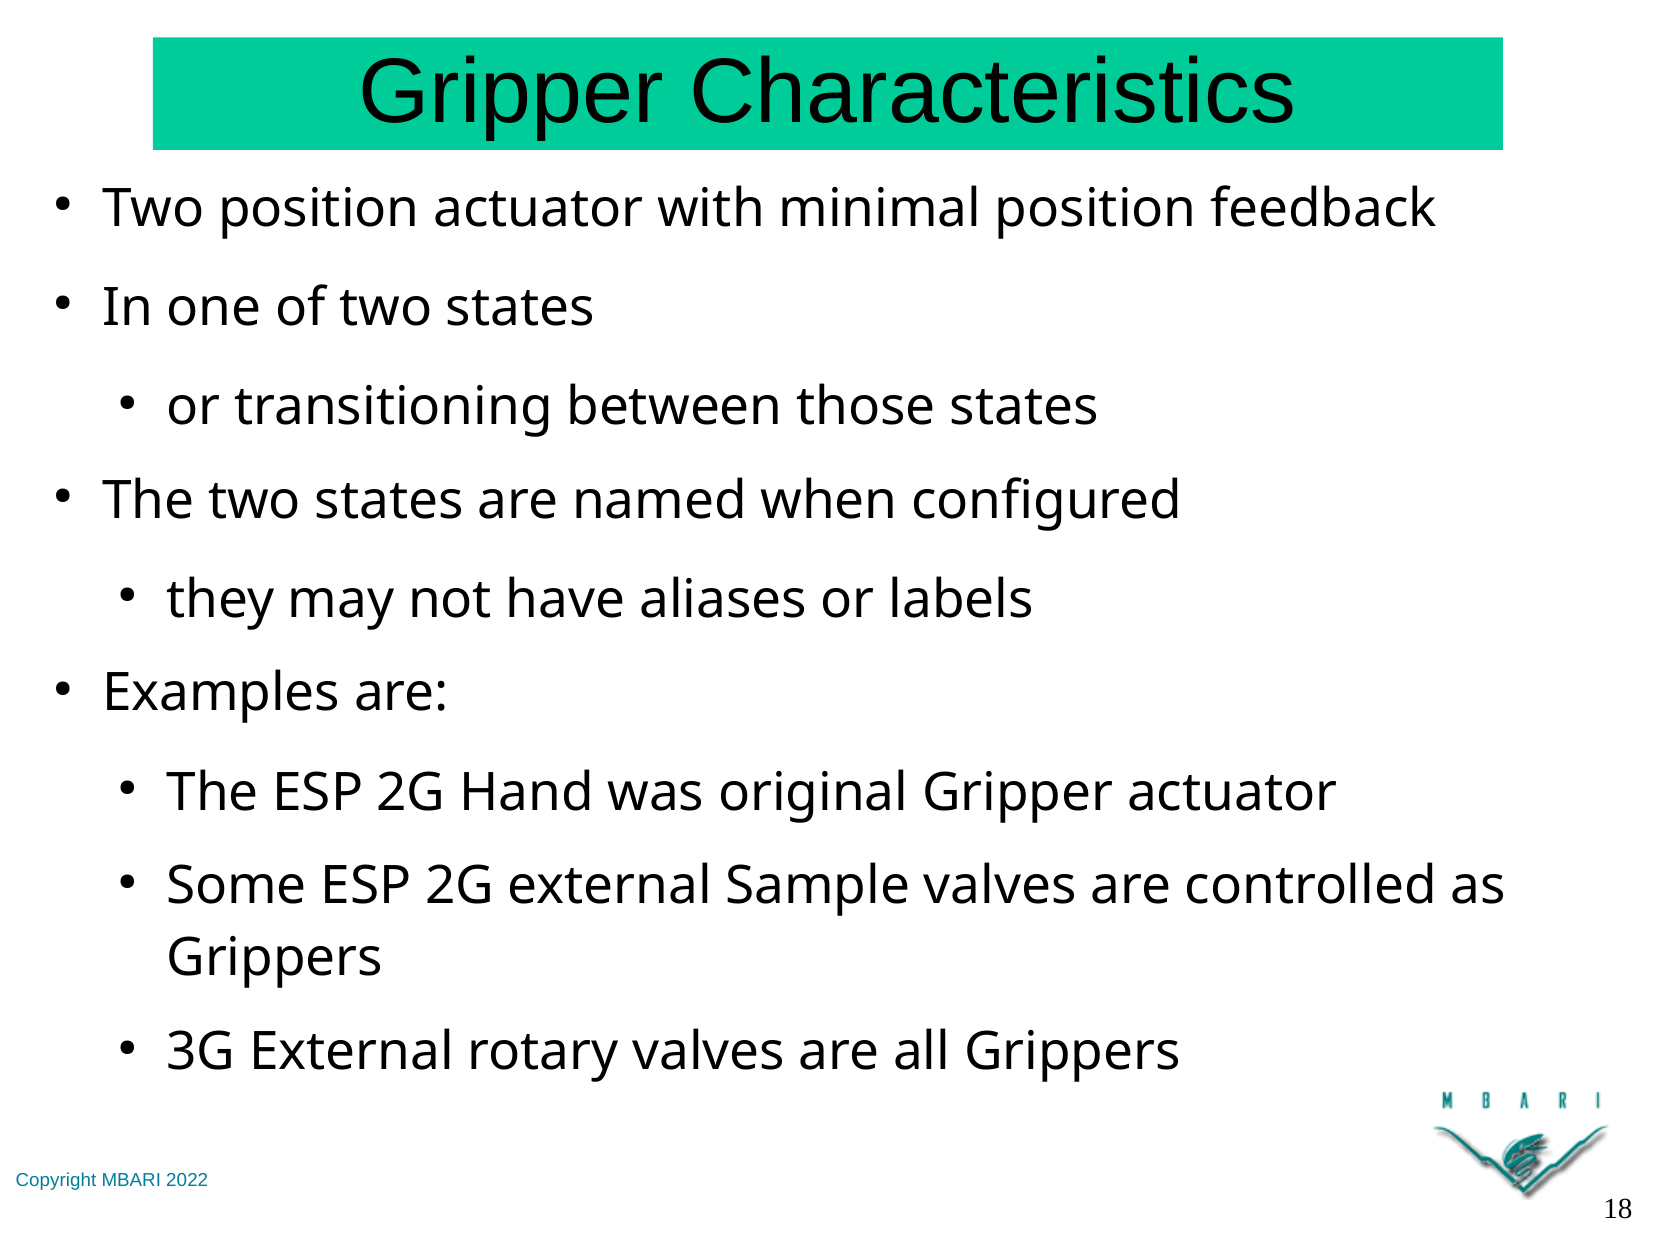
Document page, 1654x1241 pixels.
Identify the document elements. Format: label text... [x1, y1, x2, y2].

list Two position actuator with minimal position feedback In one of two states or transitioning between those states The two states are named when configured they may not have aliases or labels Examples are: The ESP 2G Hand was original Gripper actuator Some ESP 2G external Sample valves are controlled as Grippers 3G External rotary valves are all Grippers [37, 169, 1613, 1088]
picture [1426, 1091, 1613, 1200]
text_box Gripper Characteristics [152, 37, 1503, 150]
